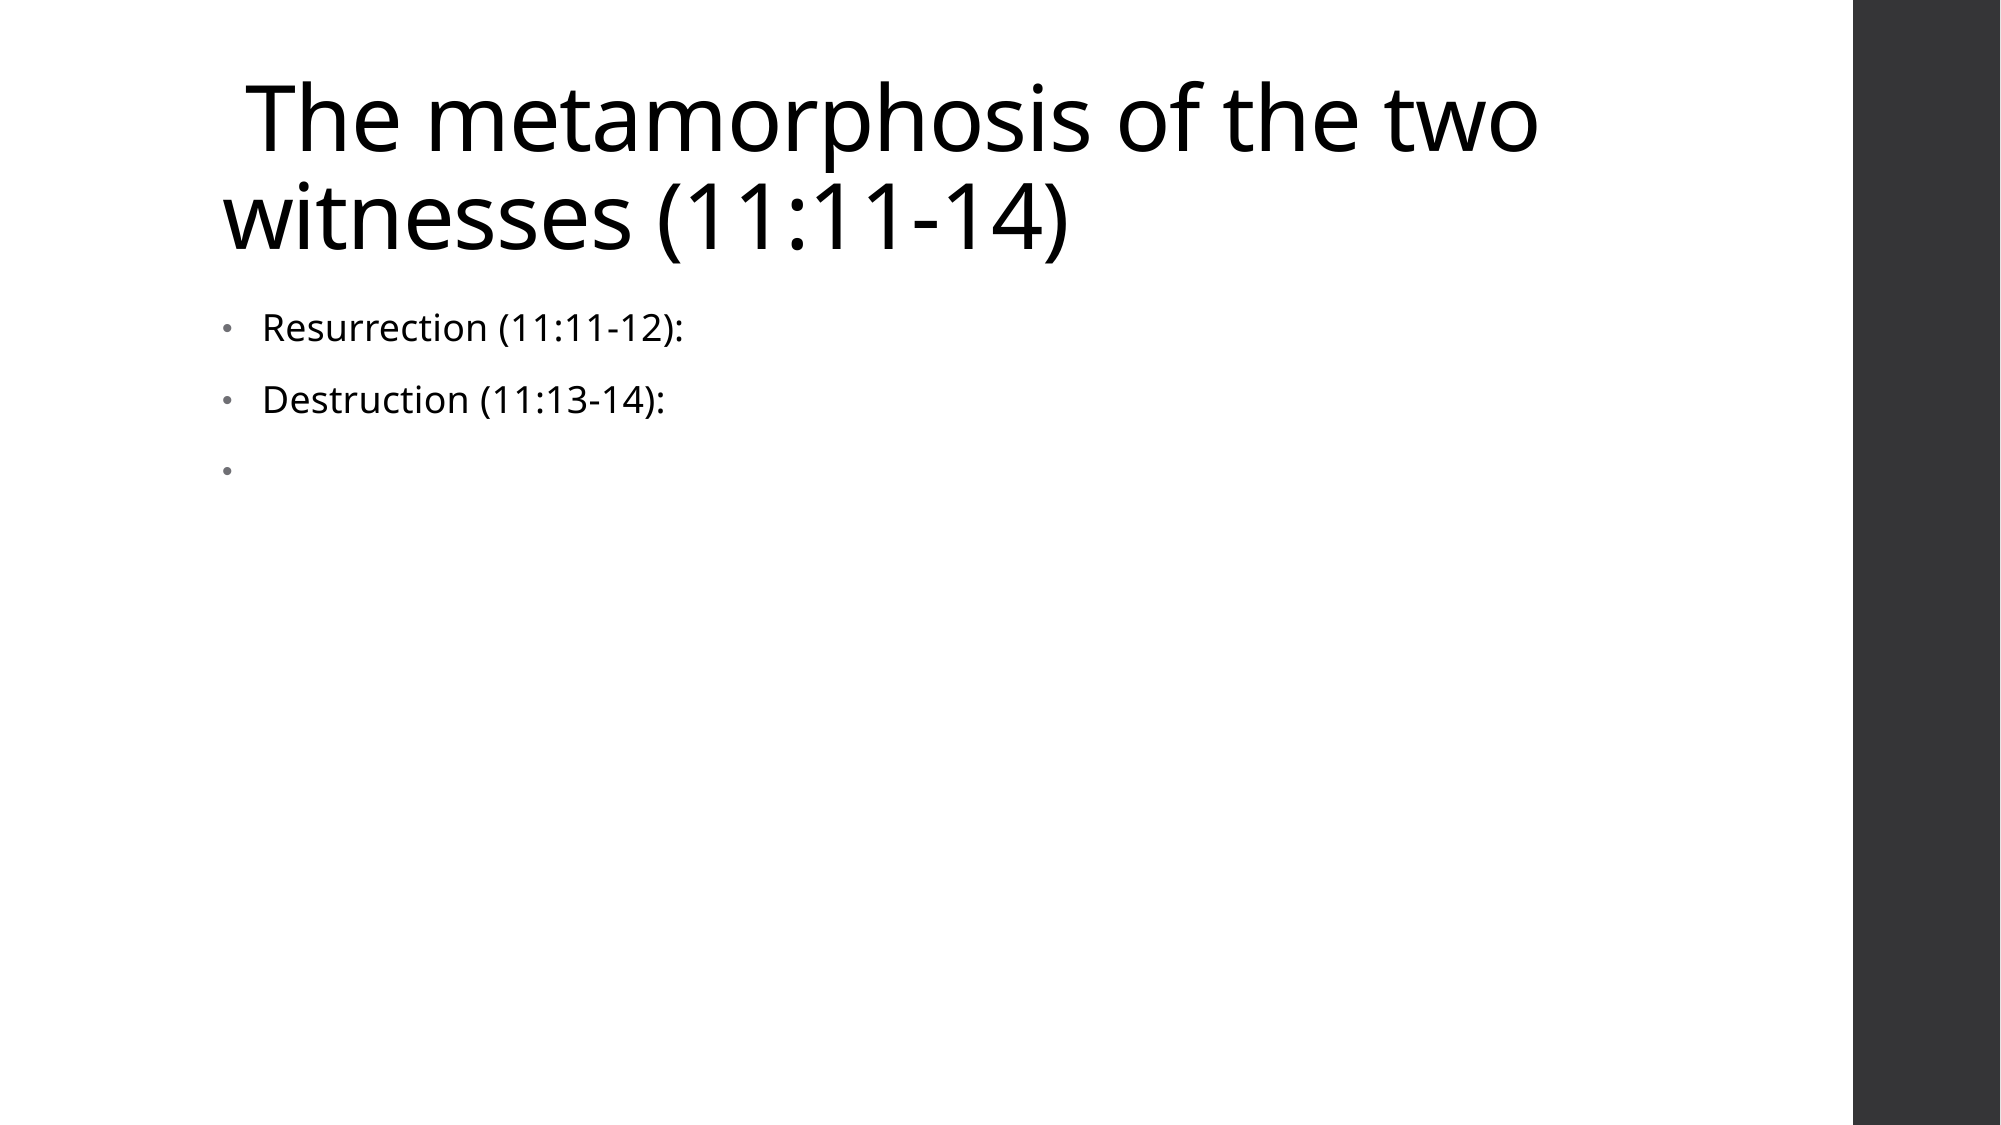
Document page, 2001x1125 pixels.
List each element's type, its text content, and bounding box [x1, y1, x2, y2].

list Resurrection (11:11-12): Destruction (11:13-14): [206, 299, 1617, 1014]
title The metamorphosis of the two witnesses (11:11-14) [206, 60, 1797, 278]
